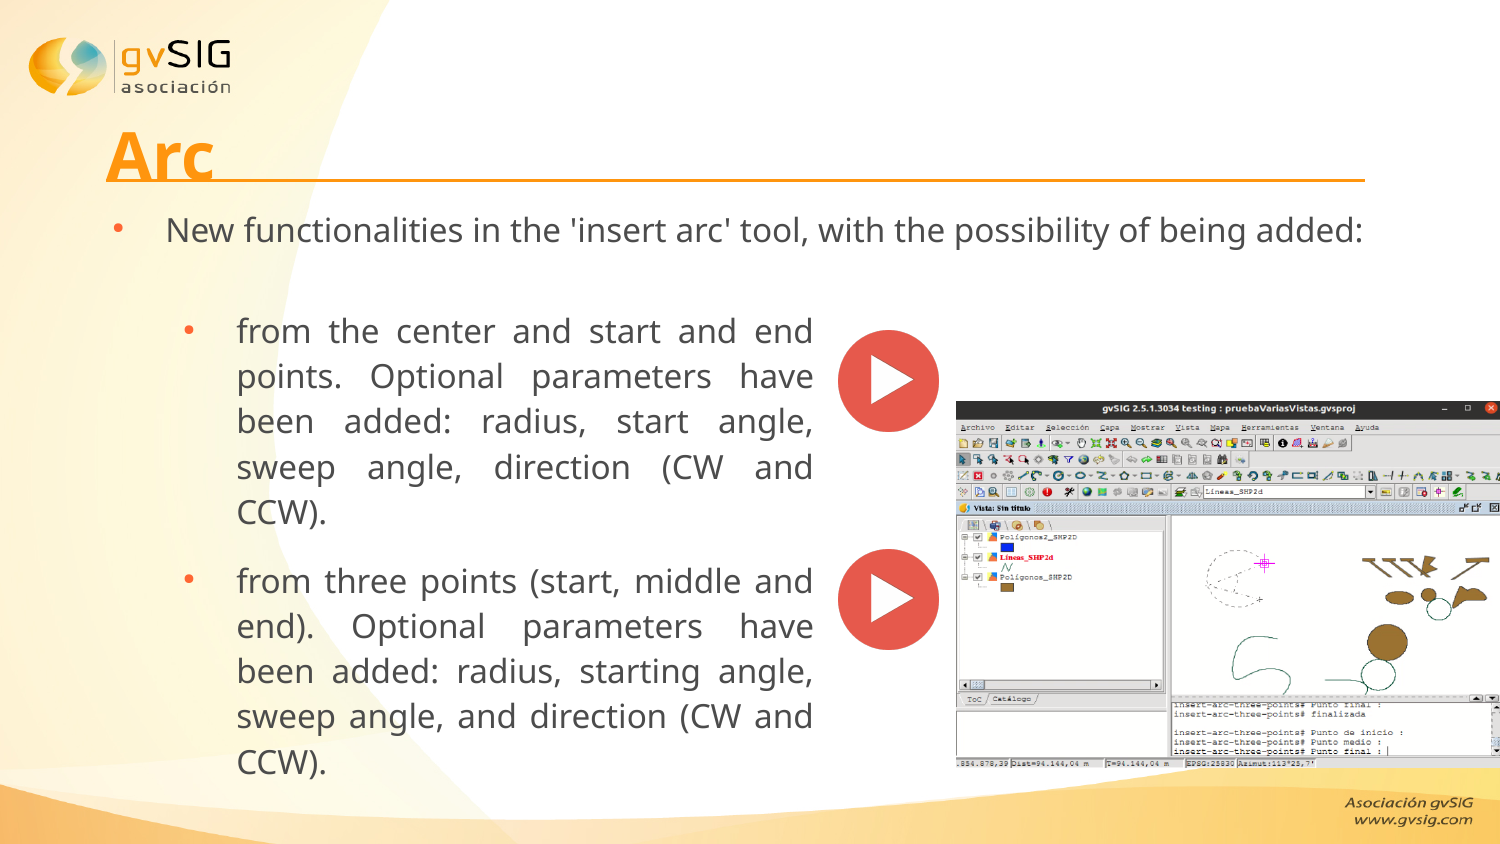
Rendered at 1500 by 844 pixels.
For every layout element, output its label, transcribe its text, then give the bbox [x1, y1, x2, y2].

title Arc [106, 115, 1457, 193]
picture [0, 0, 1500, 844]
list from the center and start and end points. Optional parameters have been added: radius, start angle, sweep angle, direction (CW and CCW). from three points (start, middle and end). Optional parameters have been added: radius, starting angle, sweep angle, and direction (CW and CCW). [94, 308, 815, 844]
list New functionalities in the 'insert arc' tool, with the possibility of being added: [94, 206, 1382, 308]
